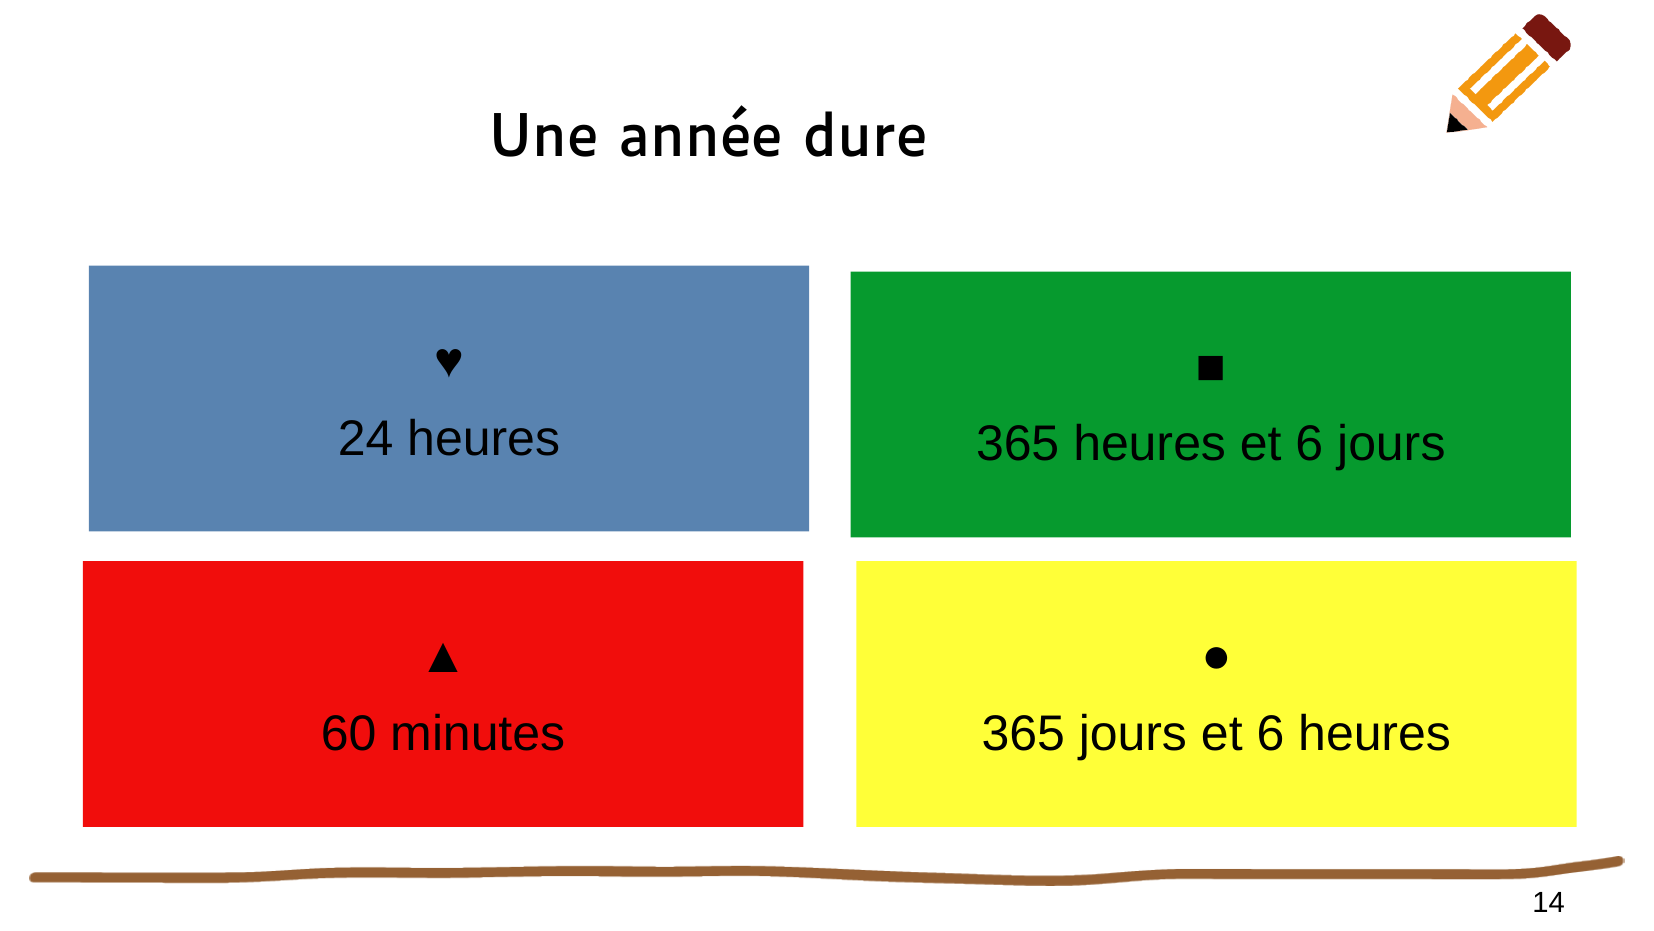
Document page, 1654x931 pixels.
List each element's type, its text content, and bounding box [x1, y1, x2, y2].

list ● 365 jours et 6 heures [856, 561, 1577, 827]
list ▲ 60 minutes [82, 561, 804, 827]
title Une année dure [29, 88, 1388, 192]
picture [1446, 14, 1571, 133]
picture [29, 856, 1625, 886]
list ■ 365 heures et 6 jours [850, 271, 1571, 538]
list ♥ 24 heures [88, 265, 810, 532]
